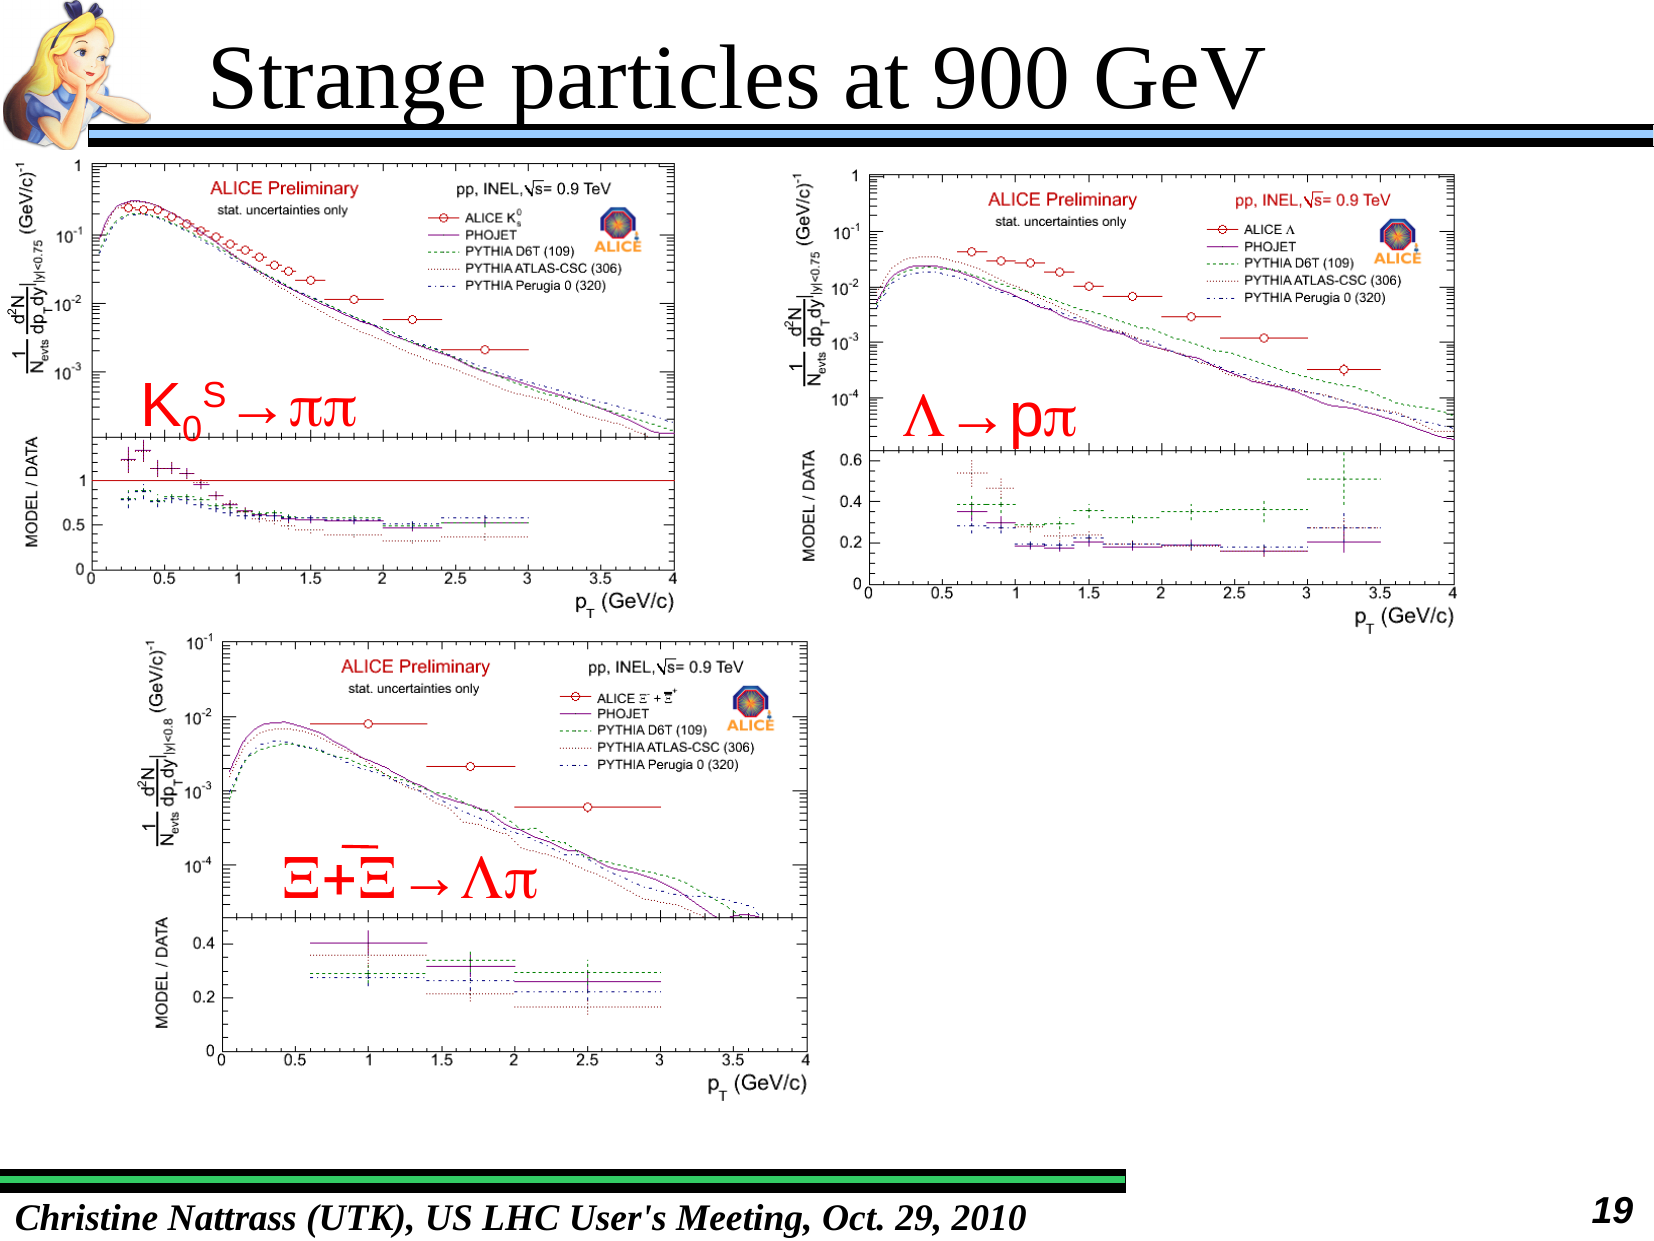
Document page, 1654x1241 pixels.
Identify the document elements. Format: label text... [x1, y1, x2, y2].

picture [3, 0, 151, 8]
text_box K0S→ [108, 357, 373, 450]
picture [136, 168, 1458, 1103]
text_box → [234, 837, 555, 920]
text_box 19 [1572, 1182, 1648, 1240]
title Strange particles at 900 GeV [0, 8, 1482, 147]
text_box →p [856, 375, 1094, 458]
picture [5, 158, 681, 618]
